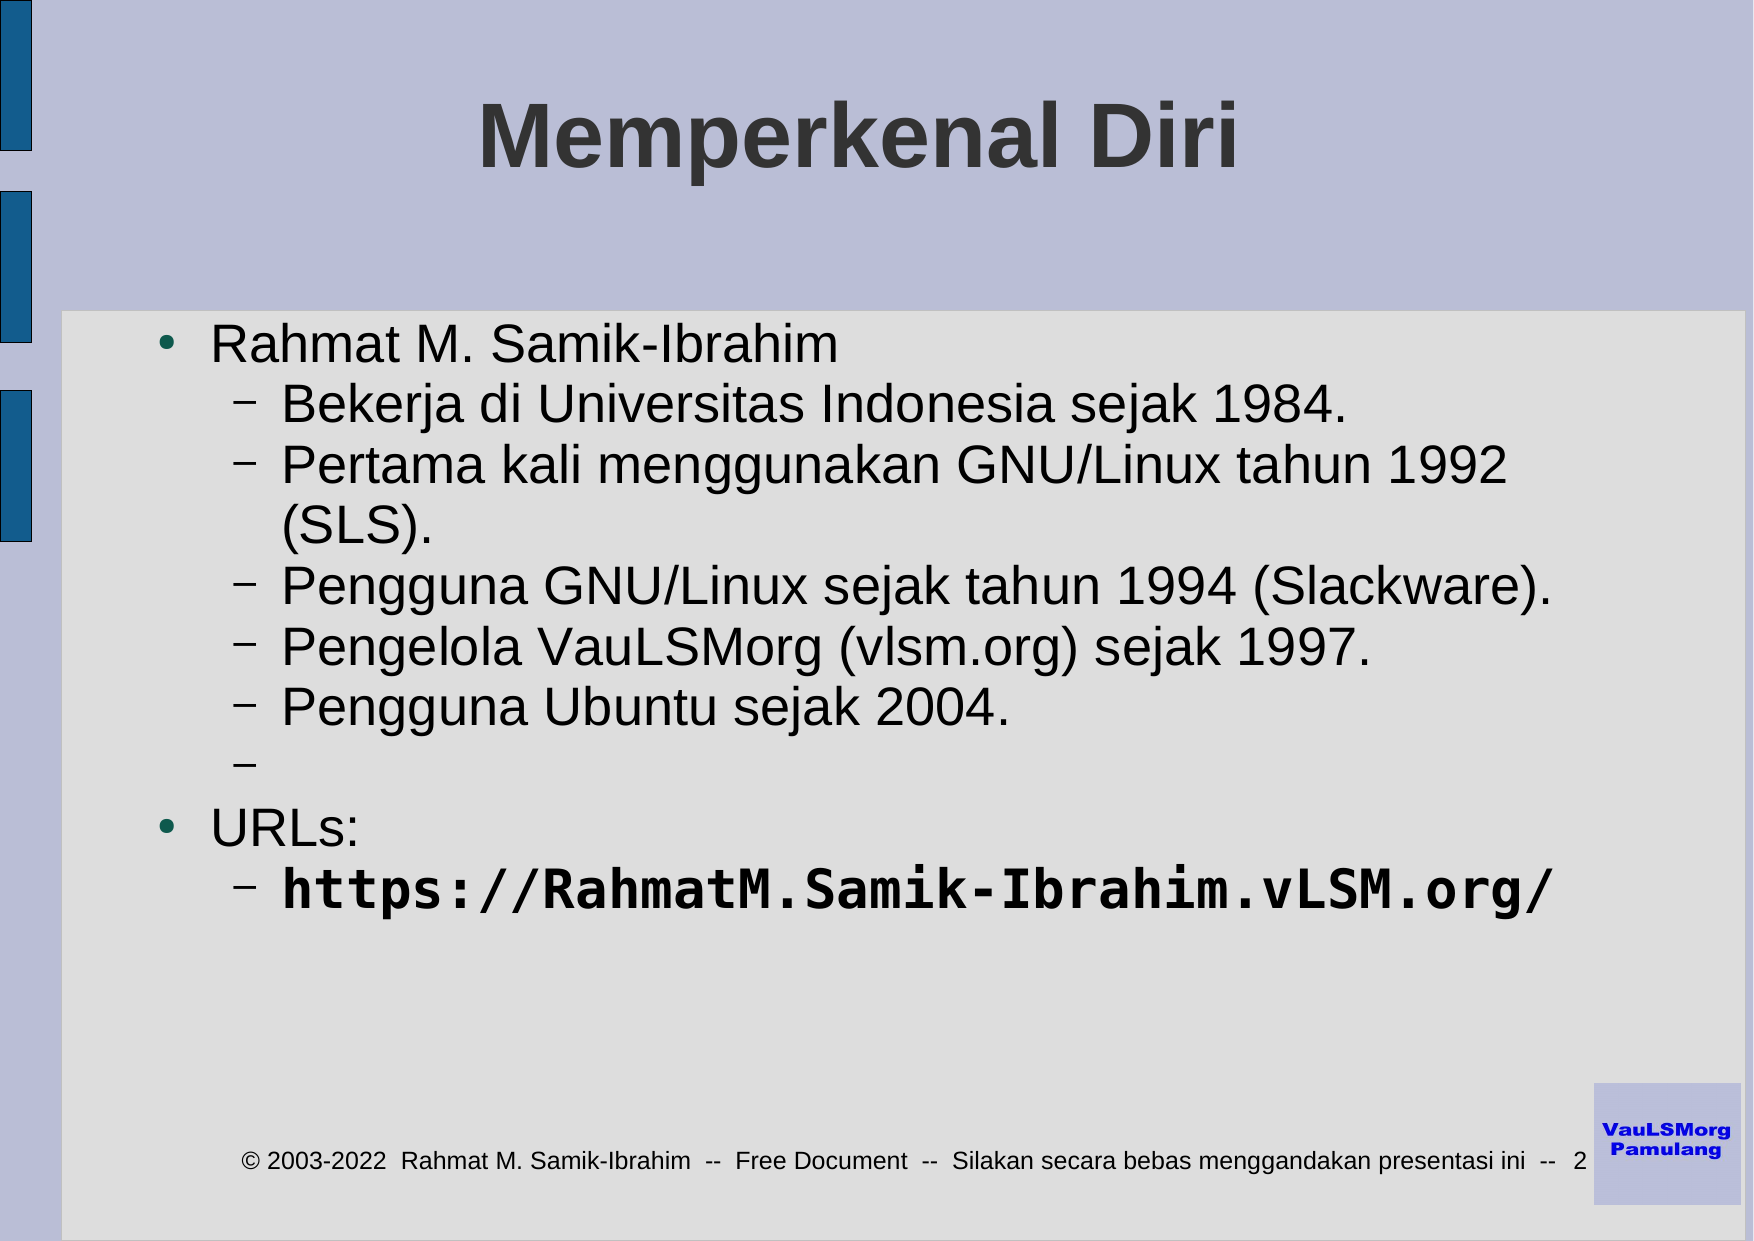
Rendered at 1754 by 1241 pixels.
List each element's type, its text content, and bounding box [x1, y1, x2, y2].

title Memperkenal Diri [75, 82, 1644, 190]
list Rahmat M. Samik-Ibrahim Bekerja di Universitas Indonesia sejak 1984. Pertama kali menggunakan GNU/Linux tahun 1992 (SLS). Pengguna GNU/Linux sejak tahun 1994 (Slackware). Pengelola VauLSMorg (vlsm.org) sejak 1997. Pengguna Ubuntu sejak 2004. URLs: https://RahmatM.Samik-Ibrahim.vLSM.org/ [68, 313, 1632, 1055]
picture [1594, 1083, 1741, 1205]
